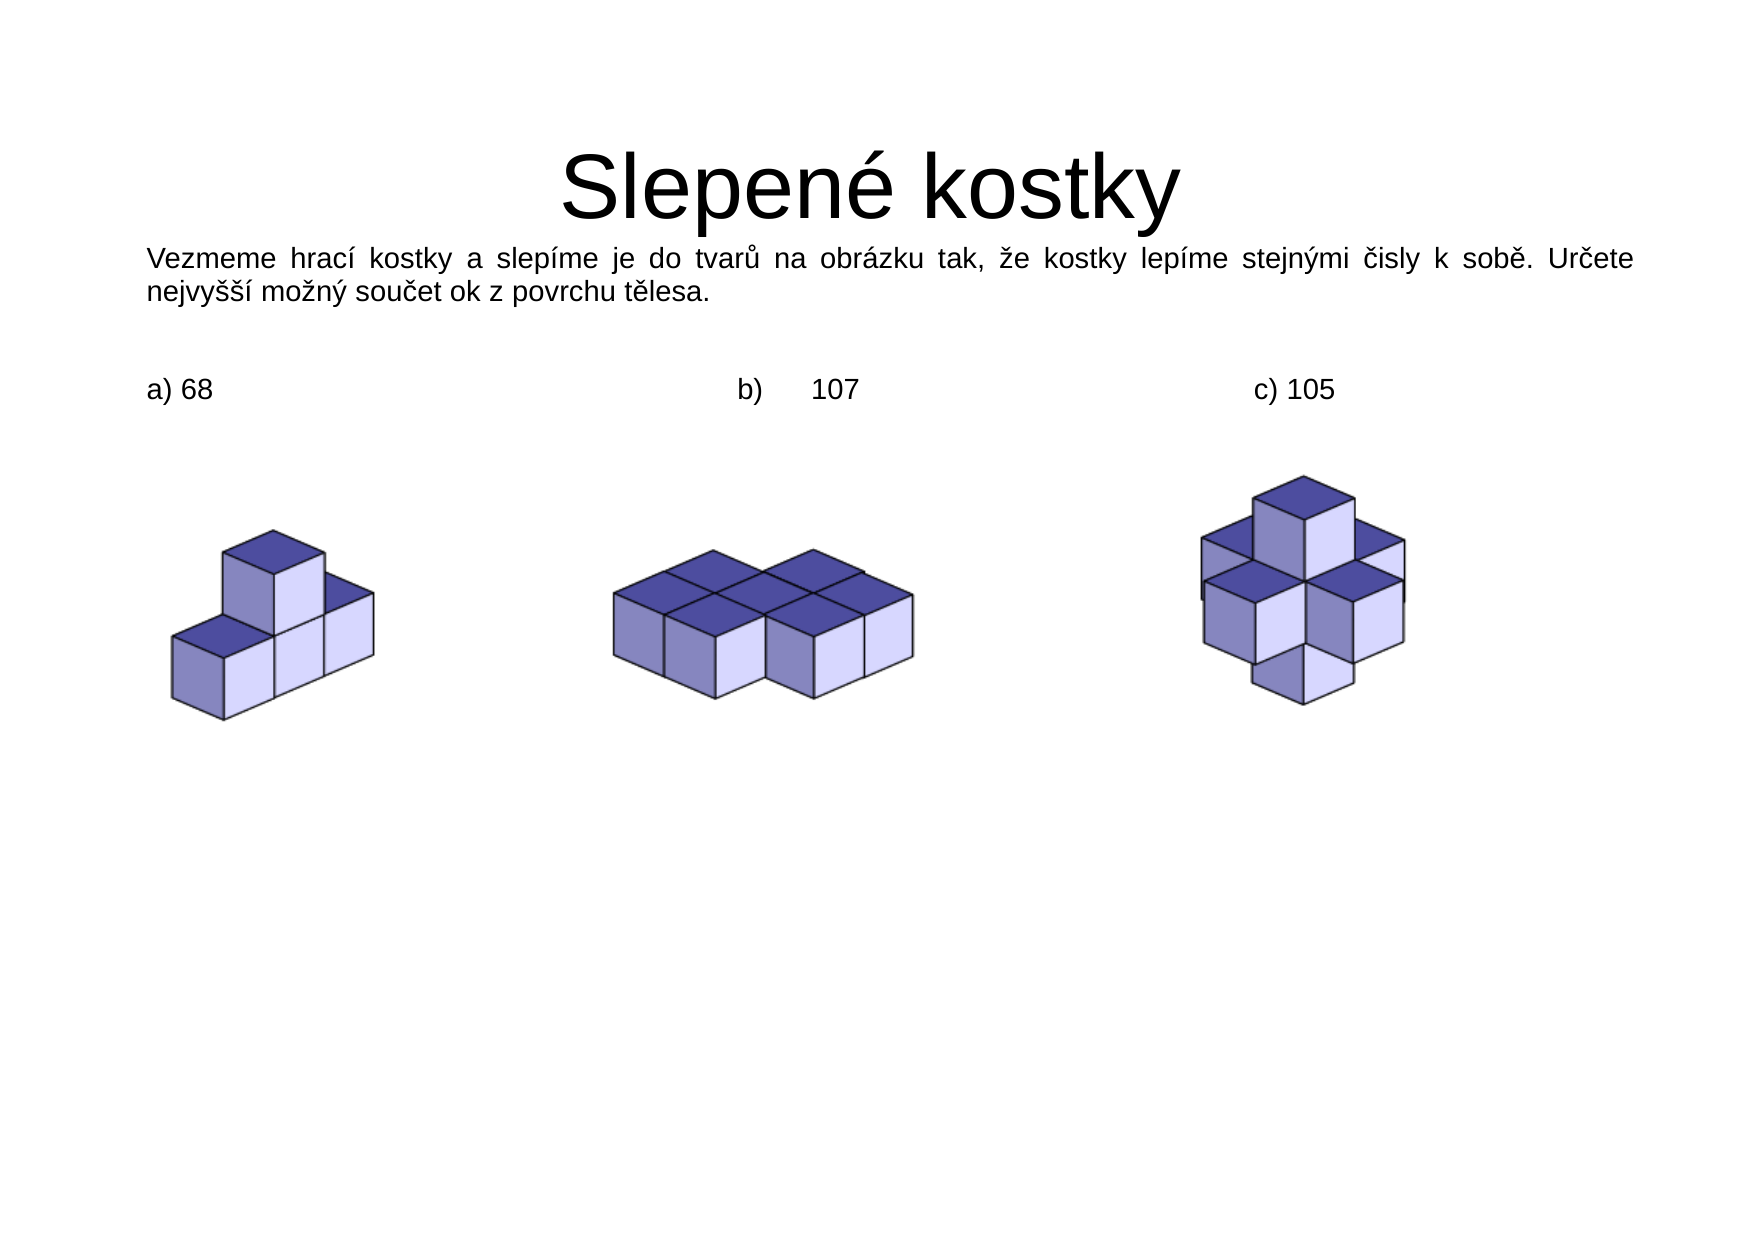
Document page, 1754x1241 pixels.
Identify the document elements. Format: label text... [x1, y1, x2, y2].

text_box Vezmeme hrací kostky a slepíme je do tvarů na obrázku tak, že kostky lepíme stejnými čisly k sobě. Určete nejvyšší možný součet ok z povrchu tělesa. a) 68 b) 107 c) 105 [146, 241, 1637, 406]
picture [590, 531, 929, 710]
picture [146, 521, 384, 727]
title Slepené kostky [135, 93, 1608, 281]
picture [1187, 472, 1418, 710]
